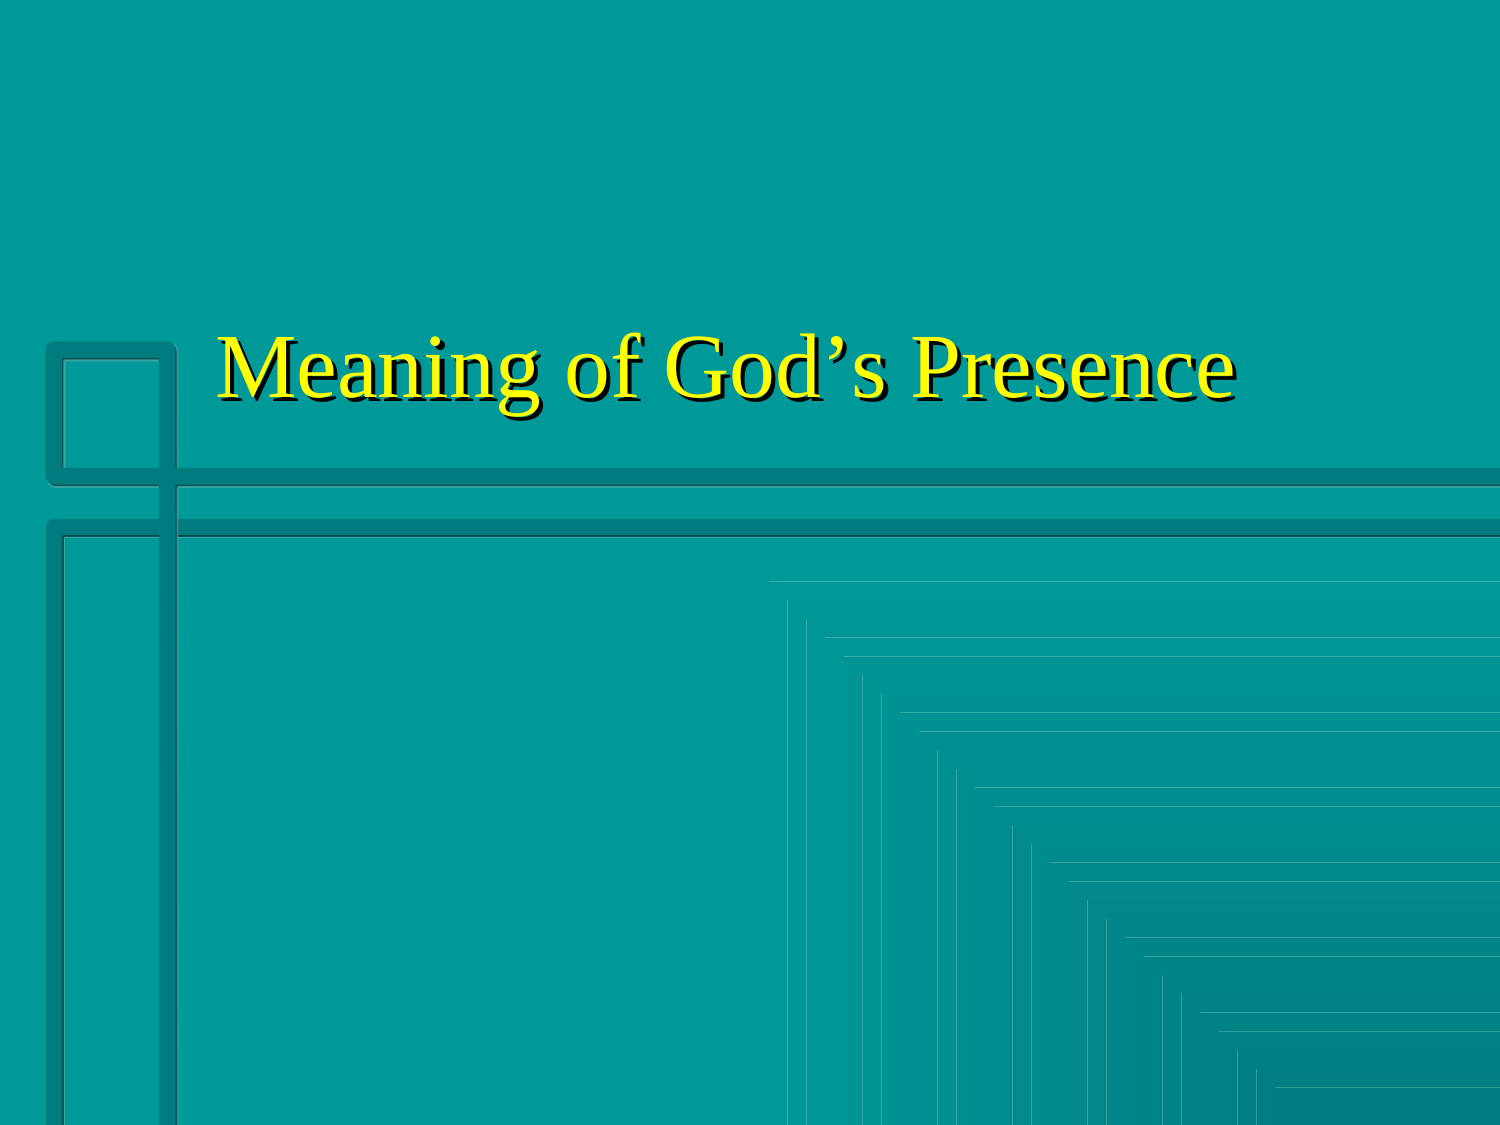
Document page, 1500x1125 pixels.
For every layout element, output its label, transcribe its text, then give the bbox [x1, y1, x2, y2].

title Meaning of God’s Presence [200, 237, 1476, 425]
